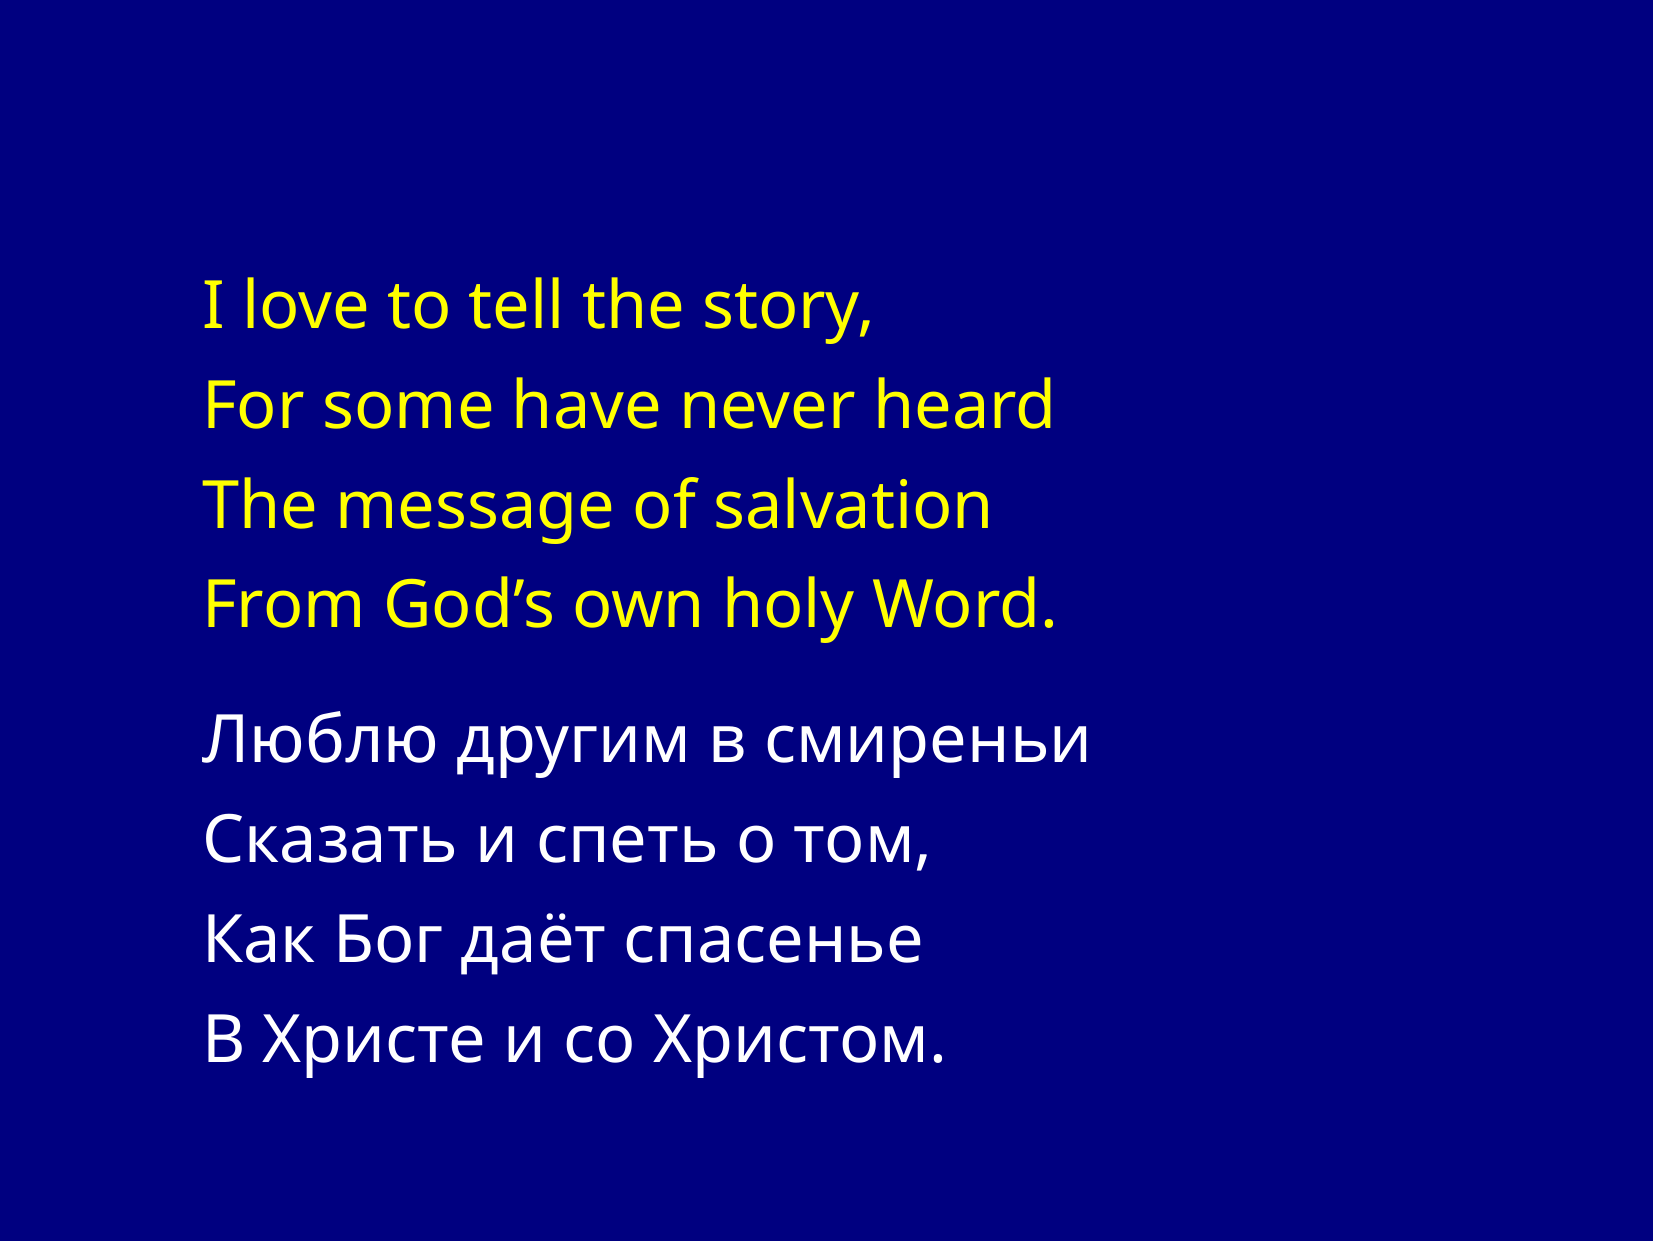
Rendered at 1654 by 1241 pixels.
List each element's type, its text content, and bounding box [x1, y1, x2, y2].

text_box Люблю другим в смиреньи Сказать и спеть о том, Как Бог даёт спасенье В Христе и со Христом. [75, 675, 1576, 1163]
text_box I love to tell the story, For some have never heard The message of salvation From God’s own holy Word. [75, 150, 1576, 638]
